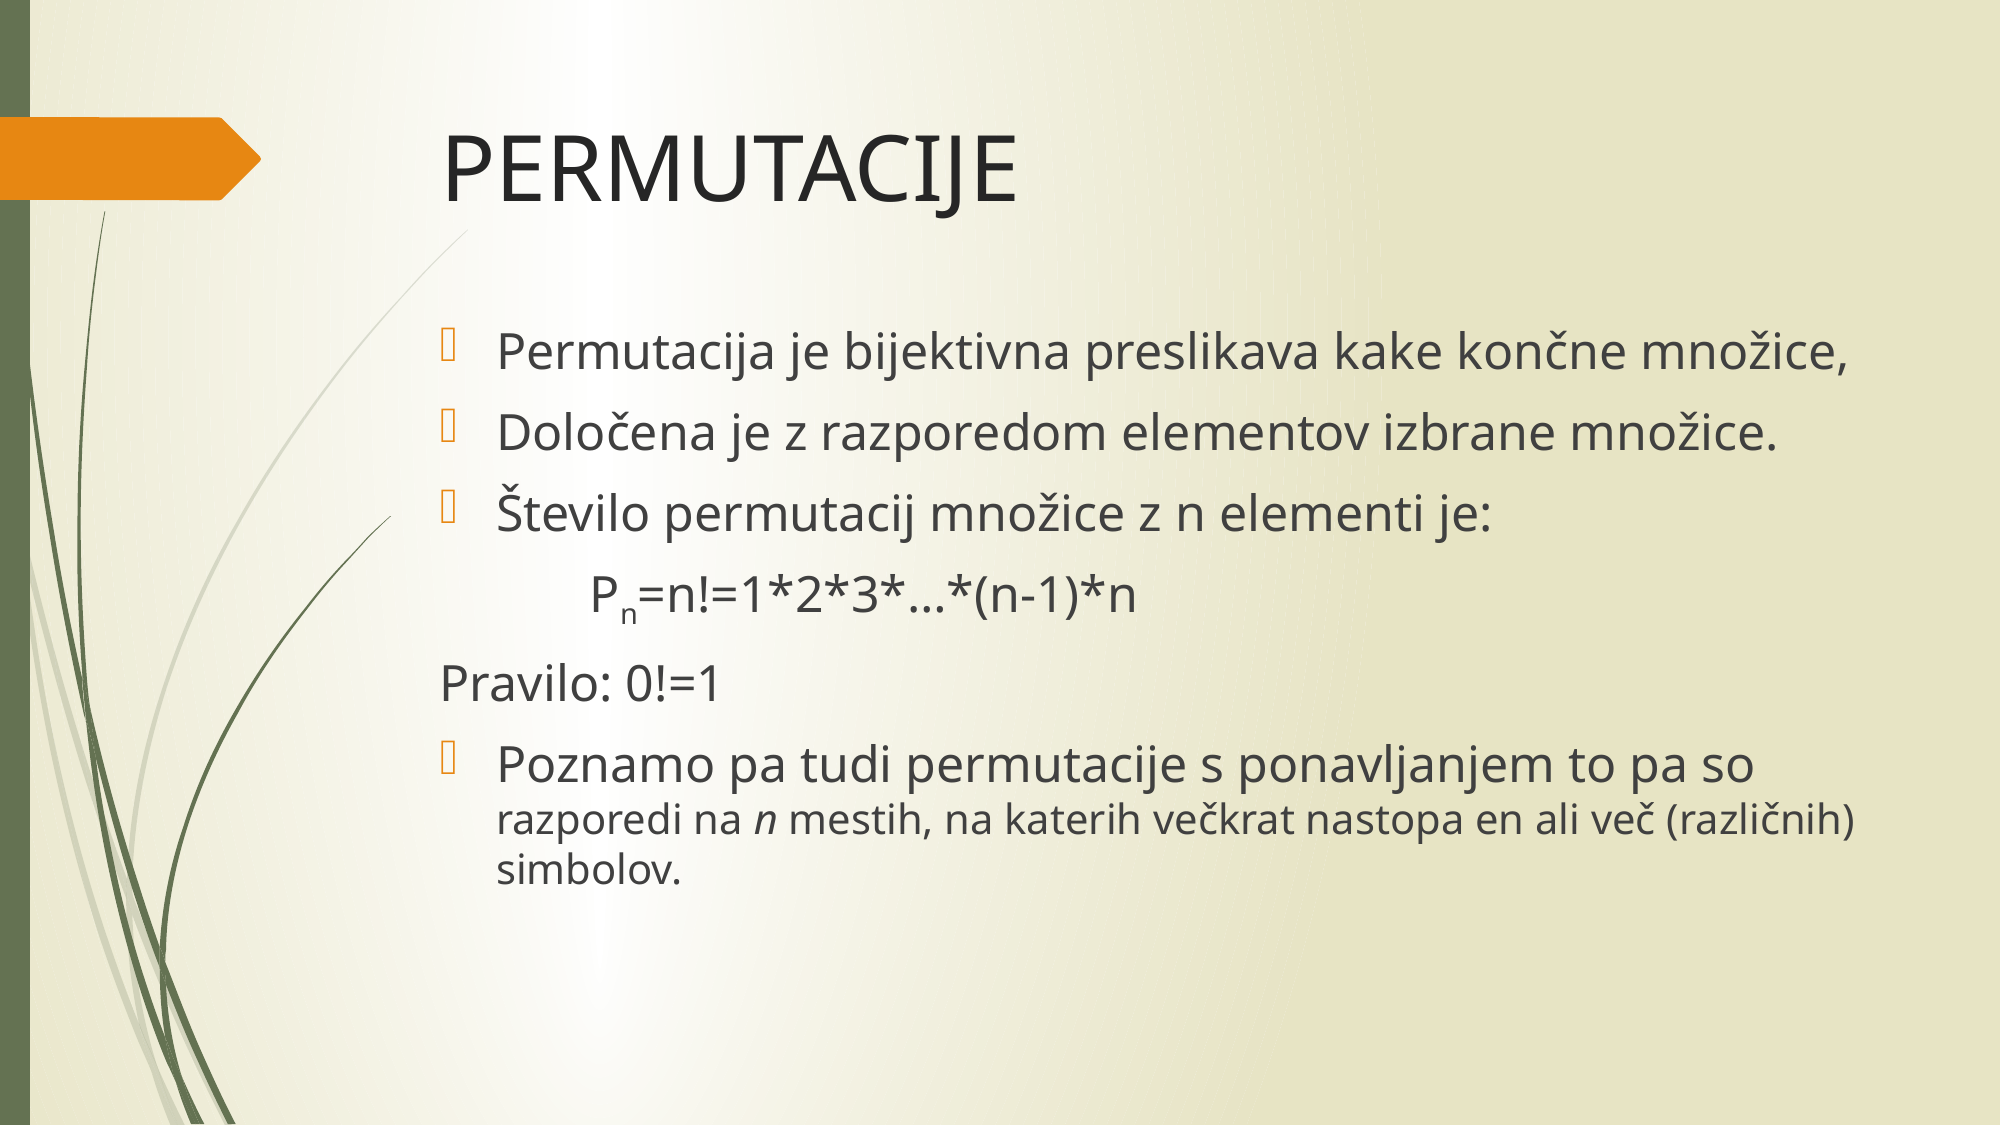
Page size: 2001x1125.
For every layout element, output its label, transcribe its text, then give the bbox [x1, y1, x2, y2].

title PERMUTACIJE [425, 102, 1888, 312]
list Permutacija je bijektivna preslikava kake končne množice, Določena je z razporedom elementov izbrane množice. Število permutacij množice z n elementi je: Pn=n!=1*2*3*…*(n-1)*n Pravilo: 0!=1 Poznamo pa tudi permutacije s ponavljanjem to pa so razporedi na n mestih, na katerih večkrat nastopa en ali več (različnih) simbolov. [424, 312, 1888, 970]
